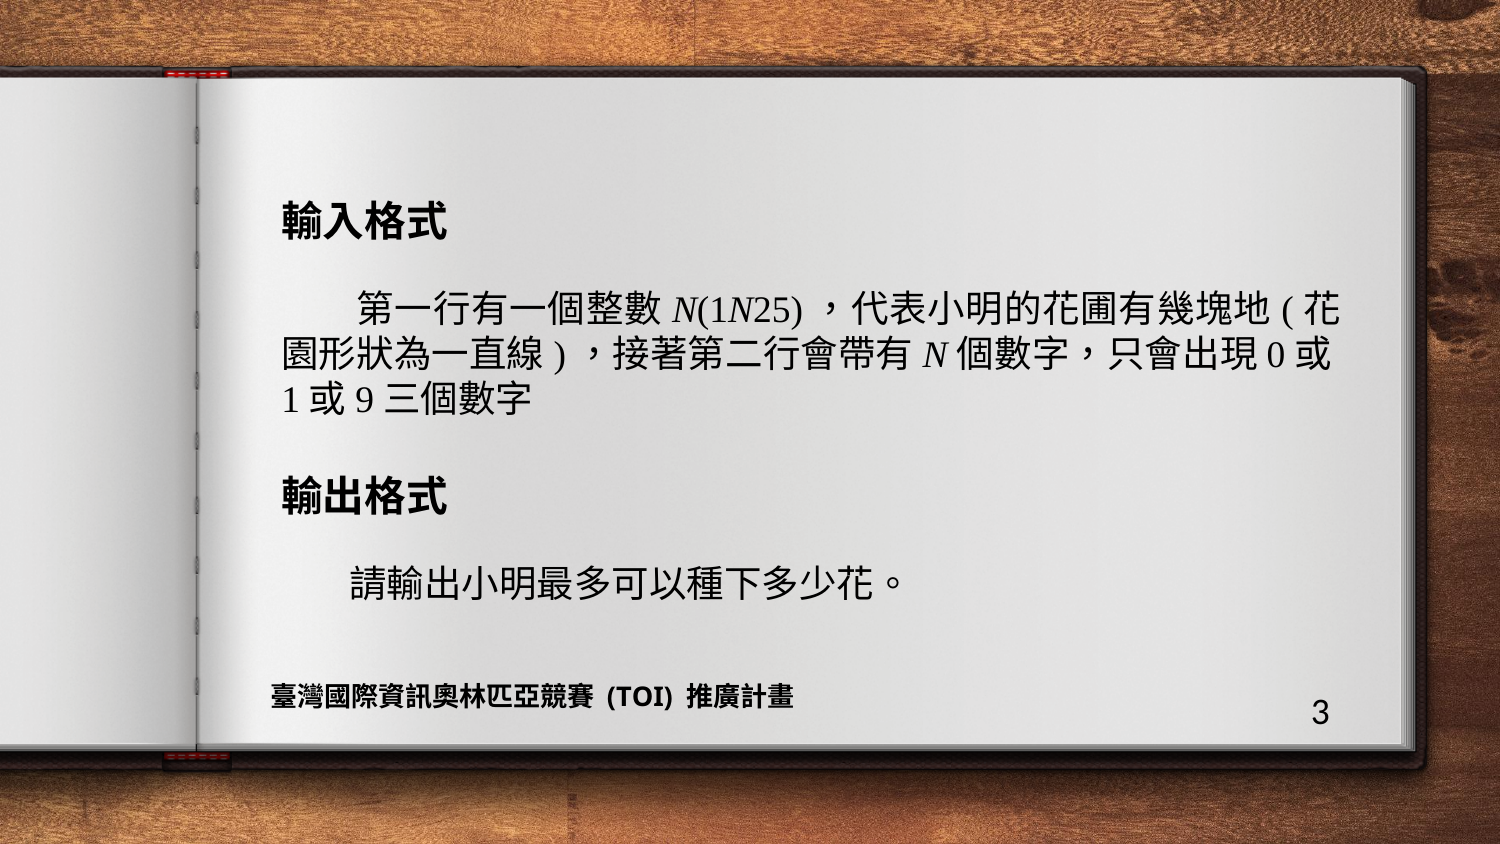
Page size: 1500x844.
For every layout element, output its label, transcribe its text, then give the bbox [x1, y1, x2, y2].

text_box 輸入格式 第一行有一個整數N(1N25)，代表小明的花圃有幾塊地(花園形狀為一直線)，接著第二行會帶有N個數字，只會出現0或1或9三個數字 [266, 187, 1356, 427]
text_box 輸出格式 請輸出小明最多可以種下多少花。 [266, 463, 1368, 613]
text_box [1295, 672, 1386, 737]
